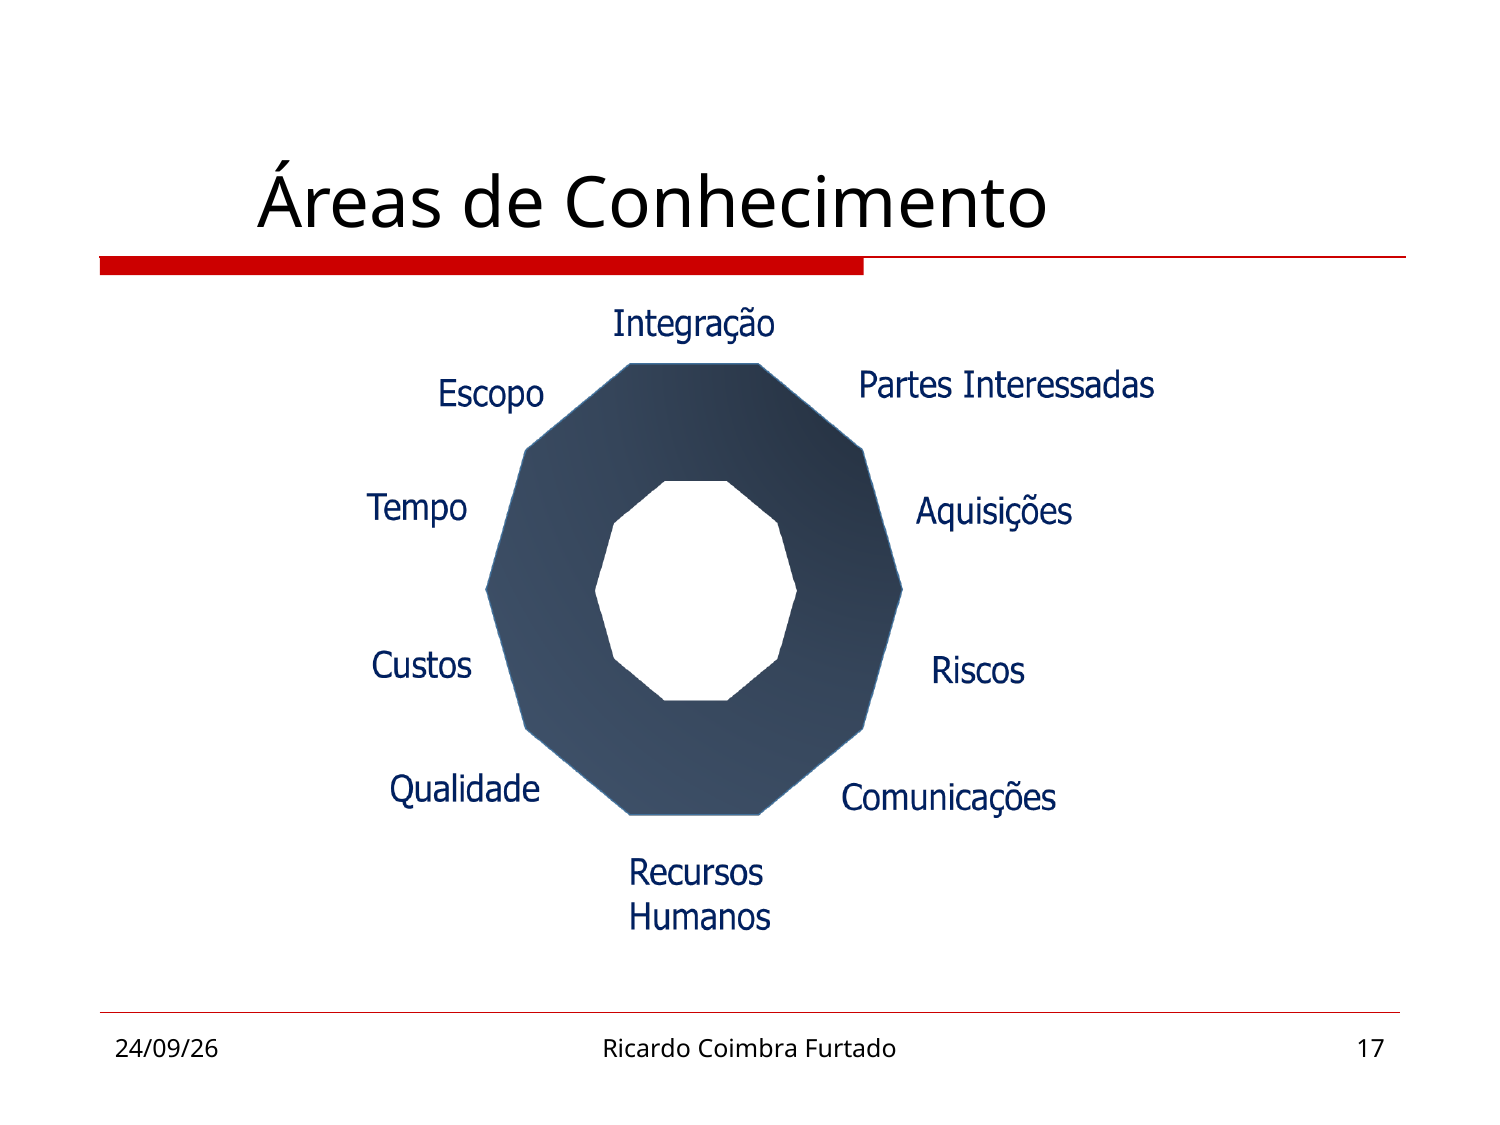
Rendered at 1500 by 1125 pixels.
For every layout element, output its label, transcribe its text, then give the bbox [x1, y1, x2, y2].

title Áreas de Conhecimento [94, 50, 1407, 250]
picture [294, 287, 1205, 988]
text_box Ricardo Coimbra Furtado [512, 1024, 988, 1103]
text_box 18/03/16 [99, 1024, 425, 1103]
text_box <number> [1074, 1024, 1400, 1103]
